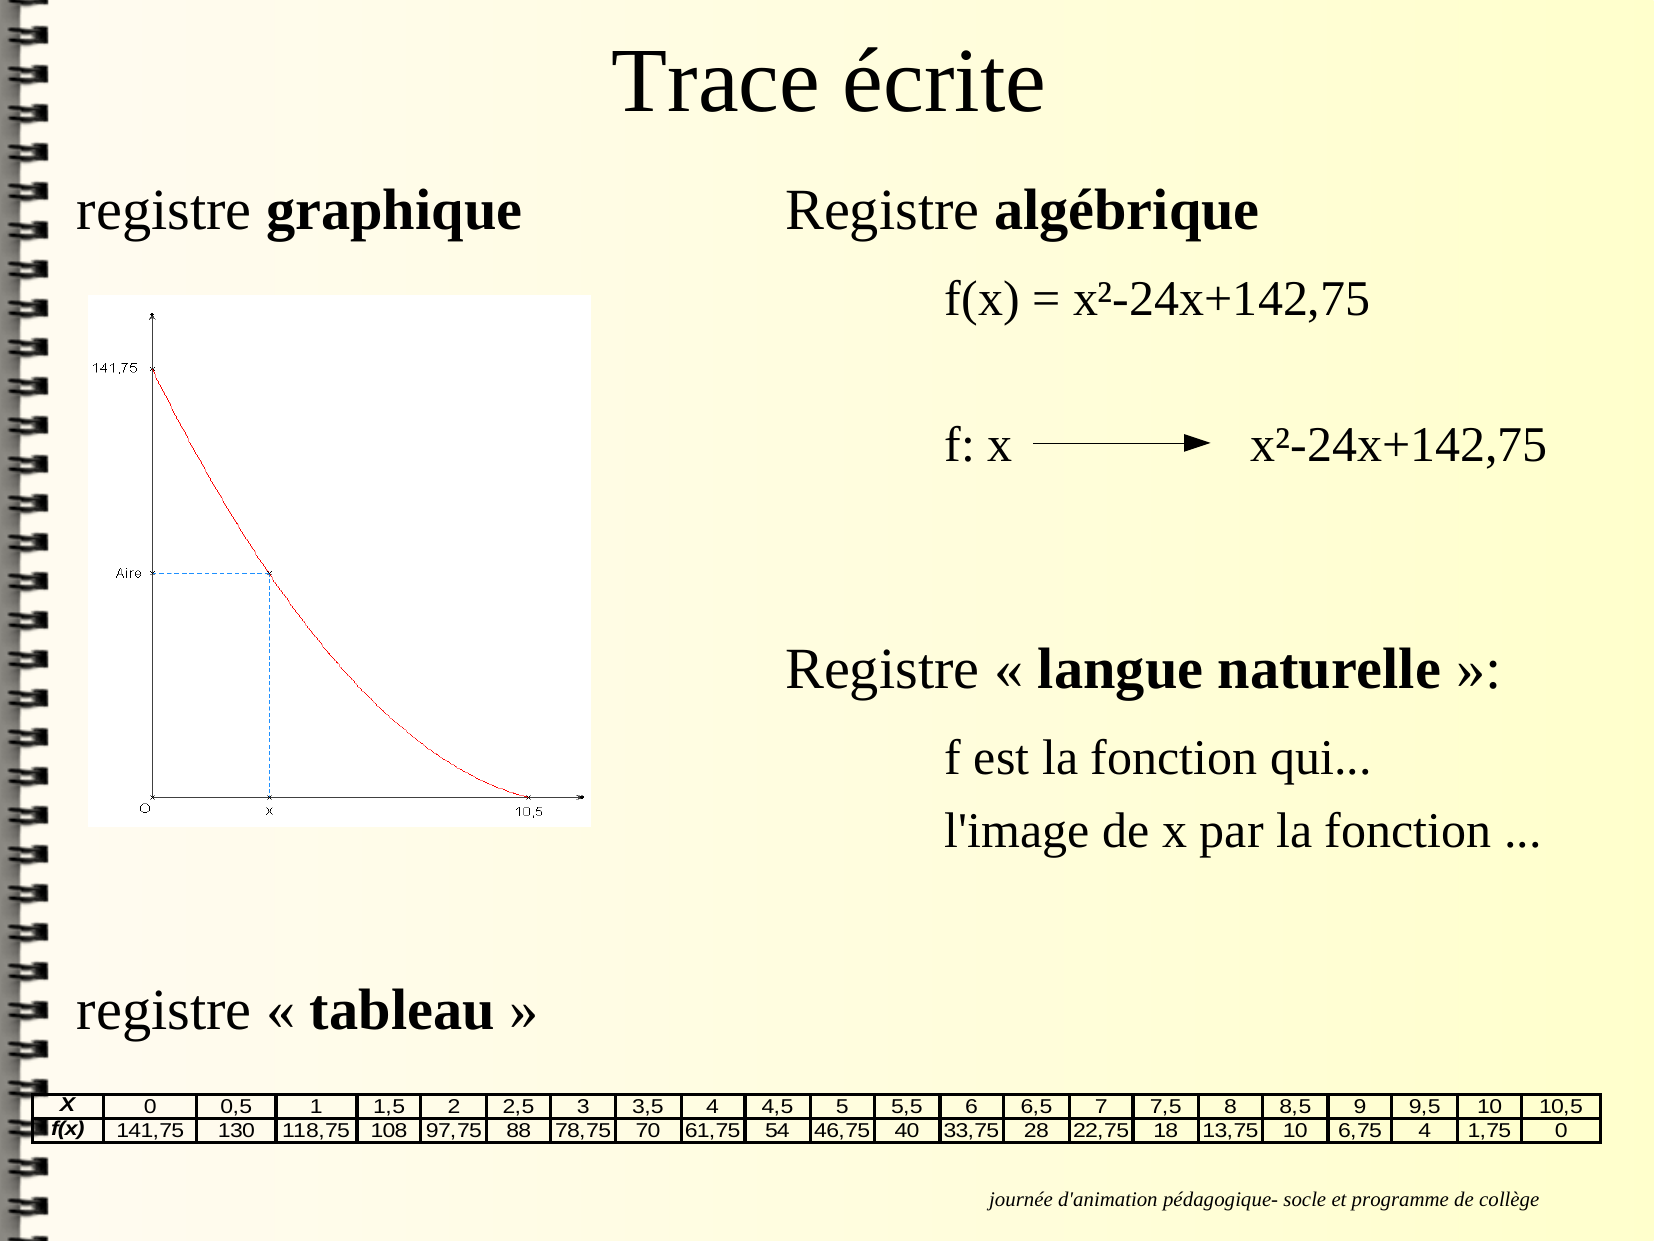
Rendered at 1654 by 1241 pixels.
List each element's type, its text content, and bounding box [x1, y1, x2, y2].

chart [29, 1092, 1604, 1144]
title Trace écrite [123, 14, 1536, 148]
list registre graphique registre « tableau » [59, 177, 749, 1092]
text_box journée d'animation pédagogique- socle et programme de collège [974, 1181, 1654, 1220]
picture [0, 0, 1654, 1241]
list registre graphique registre « tableau » [59, 1144, 749, 1152]
list Registre algébrique f(x) = x²-24x+142,75 f: x x²-24x+142,75 Registre « langue naturelle »: f est la fonction qui... l'image de x par la fonction ... [767, 177, 1595, 1063]
picture [88, 295, 591, 827]
